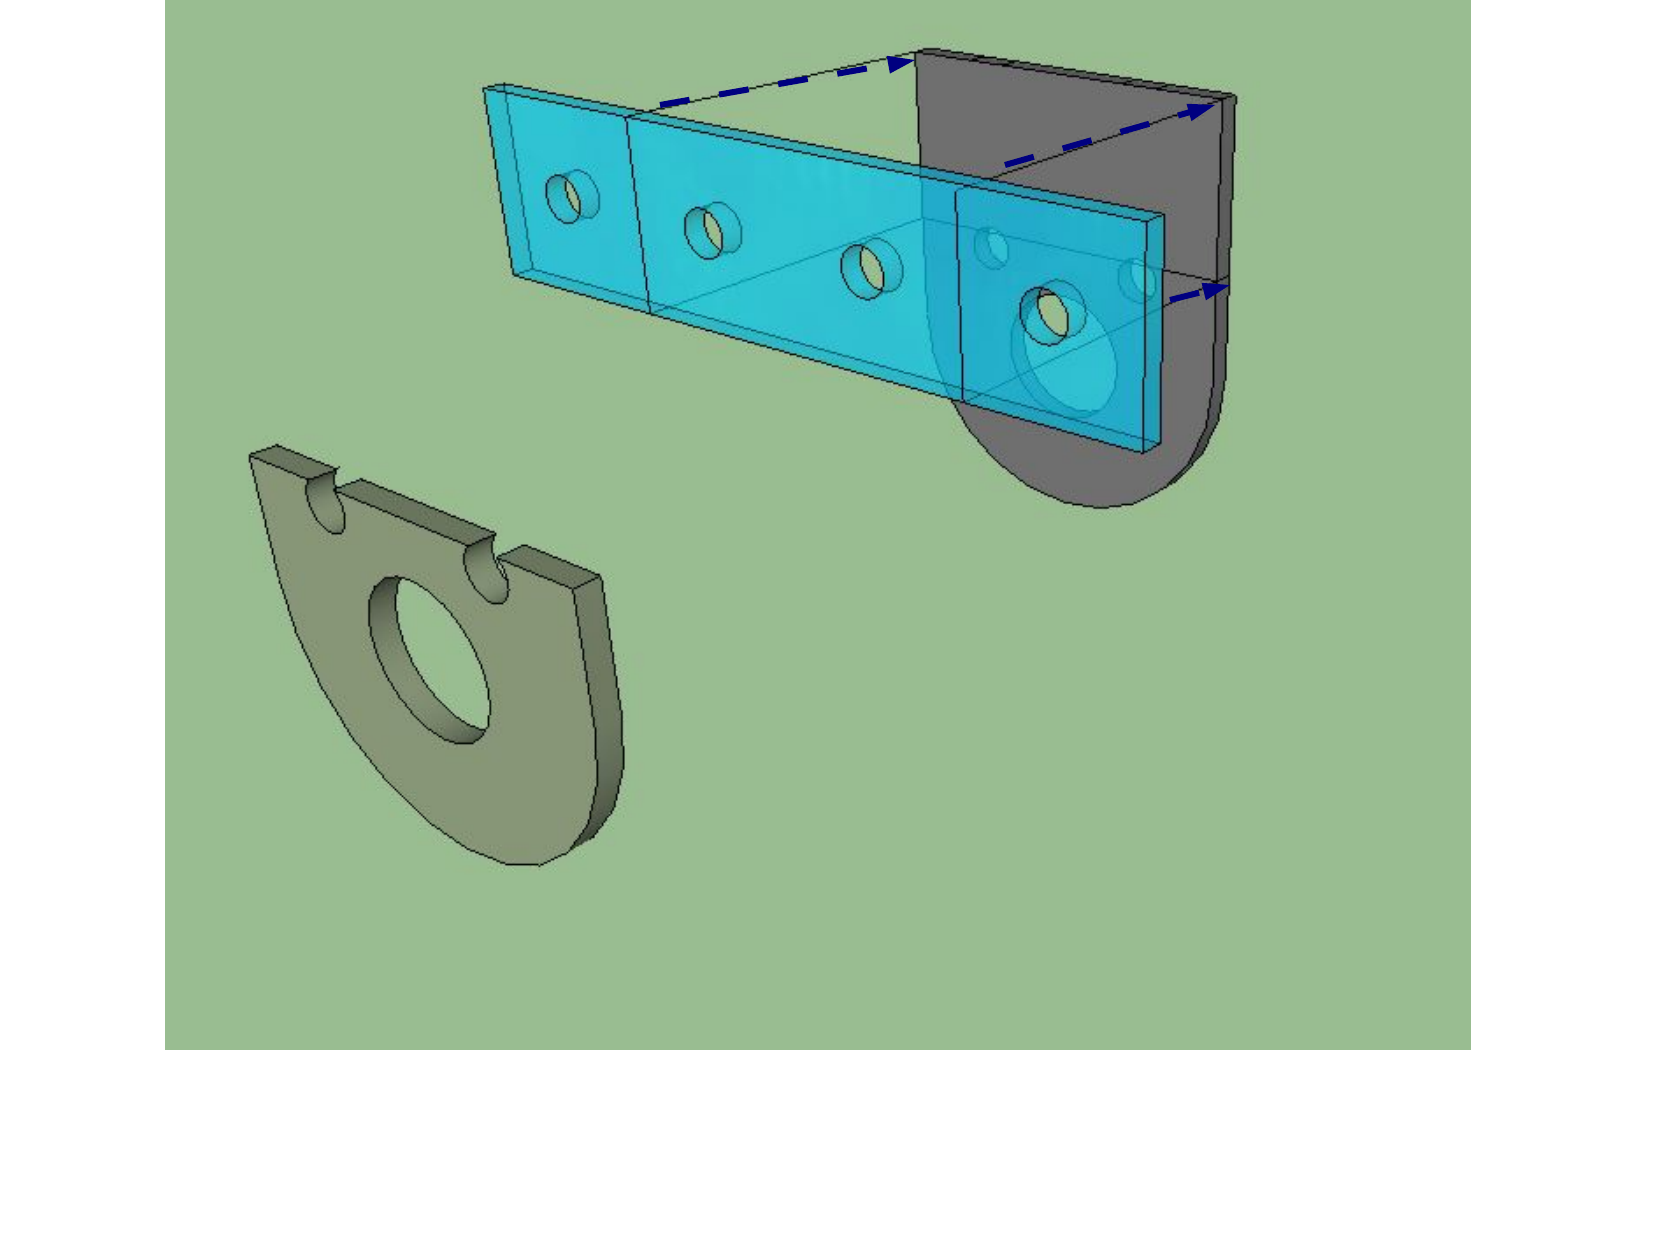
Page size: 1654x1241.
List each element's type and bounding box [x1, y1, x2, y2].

picture [165, 0, 1471, 1051]
